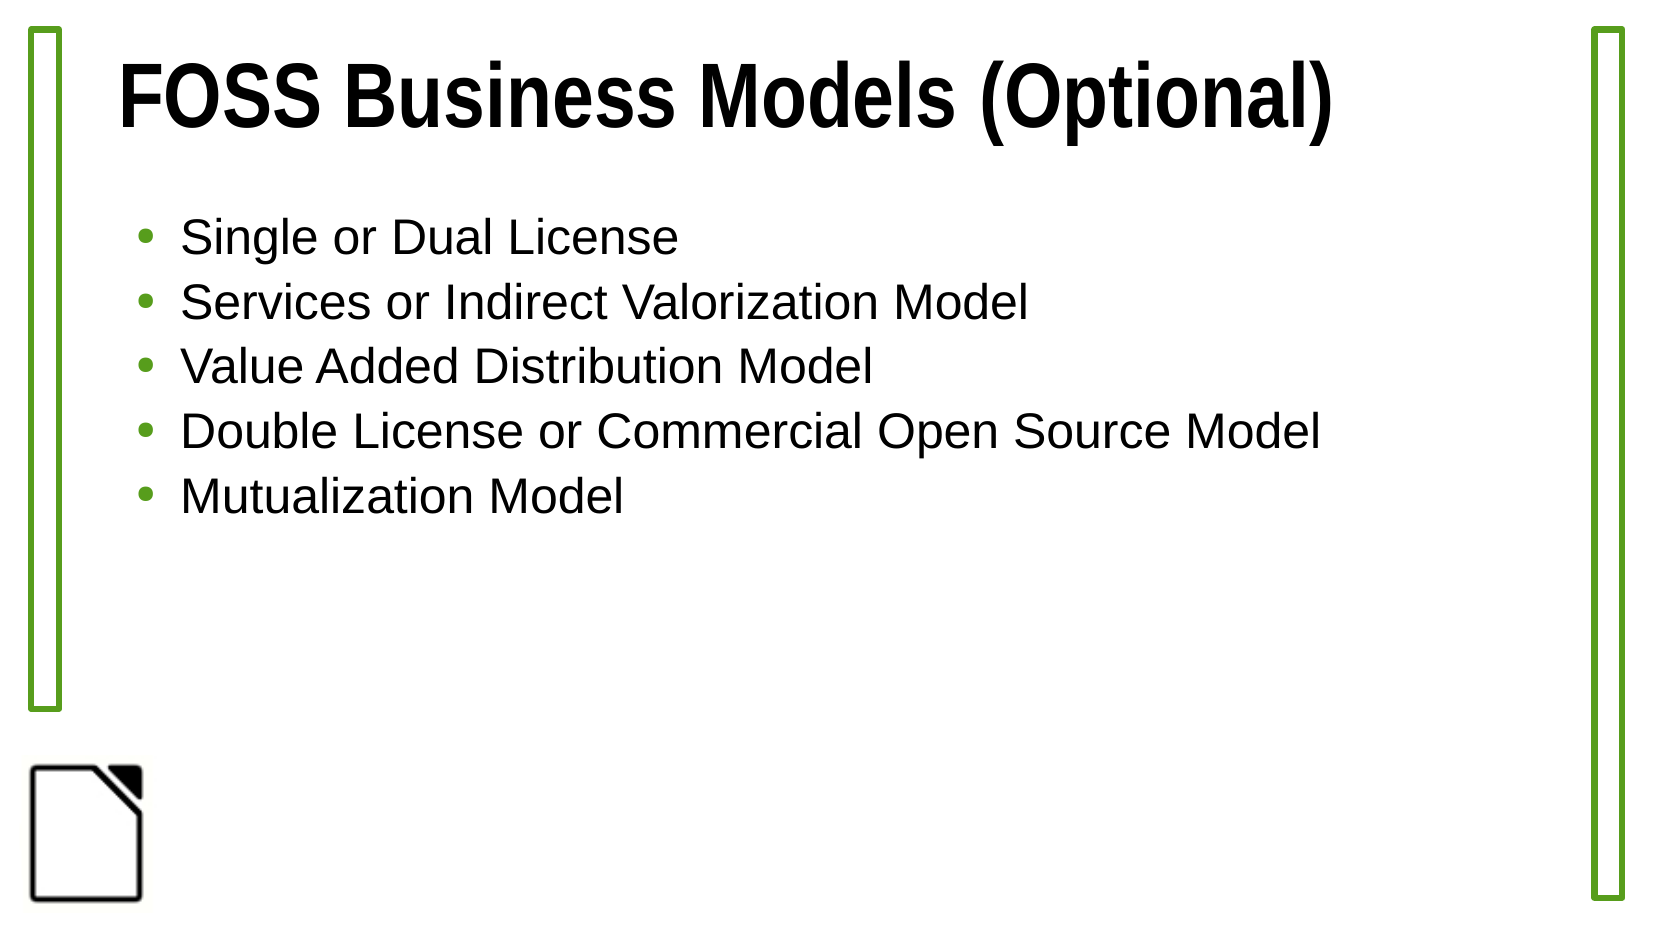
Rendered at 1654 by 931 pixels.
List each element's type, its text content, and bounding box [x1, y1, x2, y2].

picture [9, 755, 166, 913]
title FOSS Business Models (Optional) [118, 35, 1536, 154]
list Single or Dual License Services or Indirect Valorization Model Value Added Distribution Model Double License or Commercial Open Source Model Mutualization Model [118, 209, 1536, 830]
